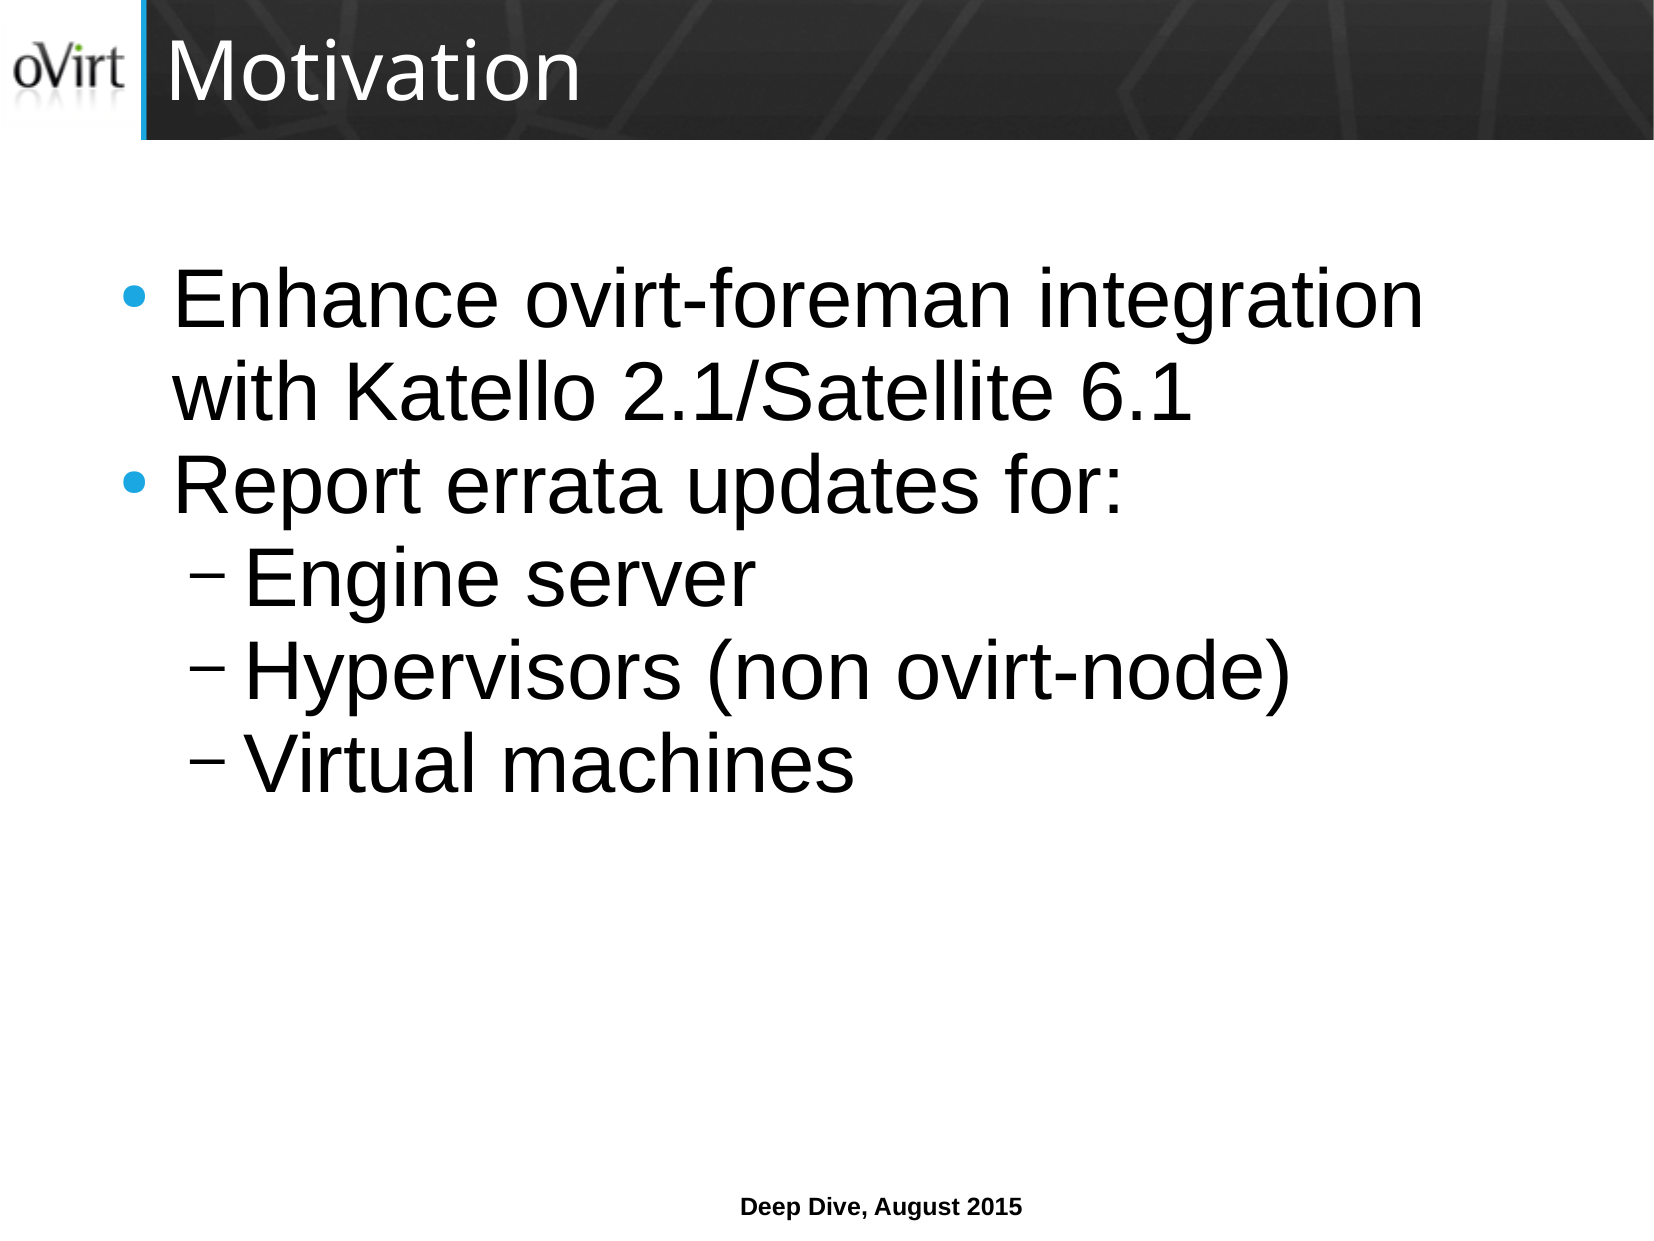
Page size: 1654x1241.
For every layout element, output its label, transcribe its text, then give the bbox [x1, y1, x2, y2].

picture [0, 0, 1654, 140]
text_box Enhance ovirt-foreman integration with Katello 2.1/Satellite 6.1 Report errata updates for: Engine server Hypervisors (non ovirt-node) Virtual machines [86, 244, 1576, 1126]
title Motivation [164, 18, 1653, 119]
